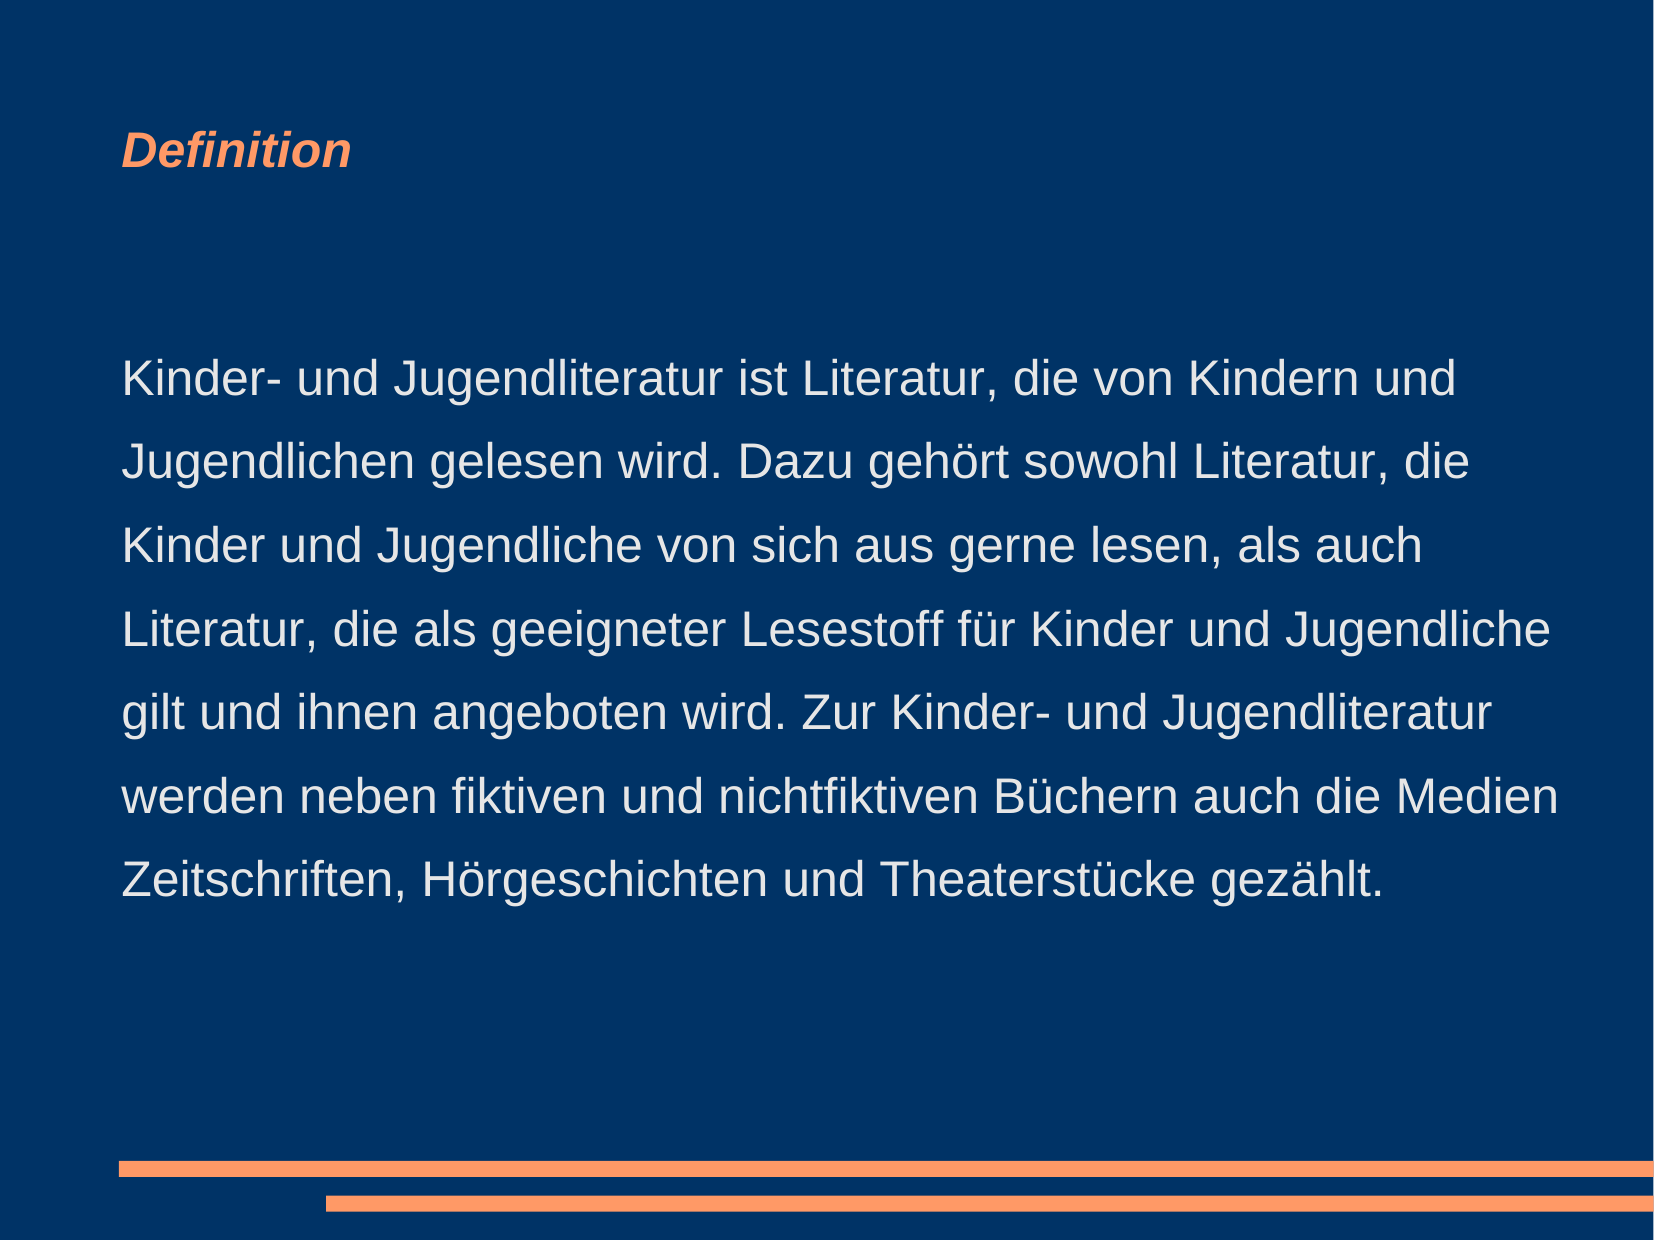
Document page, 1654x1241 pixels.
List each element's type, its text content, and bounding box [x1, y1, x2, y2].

list Kinder- und Jugendliteratur ist Literatur, die von Kindern und Jugendlichen gelesen wird. Dazu gehört sowohl Literatur, die Kinder und Jugendliche von sich aus gerne lesen, als auch Literatur, die als geeigneter Lesestoff für Kinder und Jugendliche gilt und ihnen angeboten wird. Zur Kinder- und Jugendliteratur werden neben fiktiven und nichtfiktiven Büchern auch die Medien Zeitschriften, Hörgeschichten und Theaterstücke gezählt. [121, 322, 1561, 1132]
title Definition [121, 46, 1534, 254]
